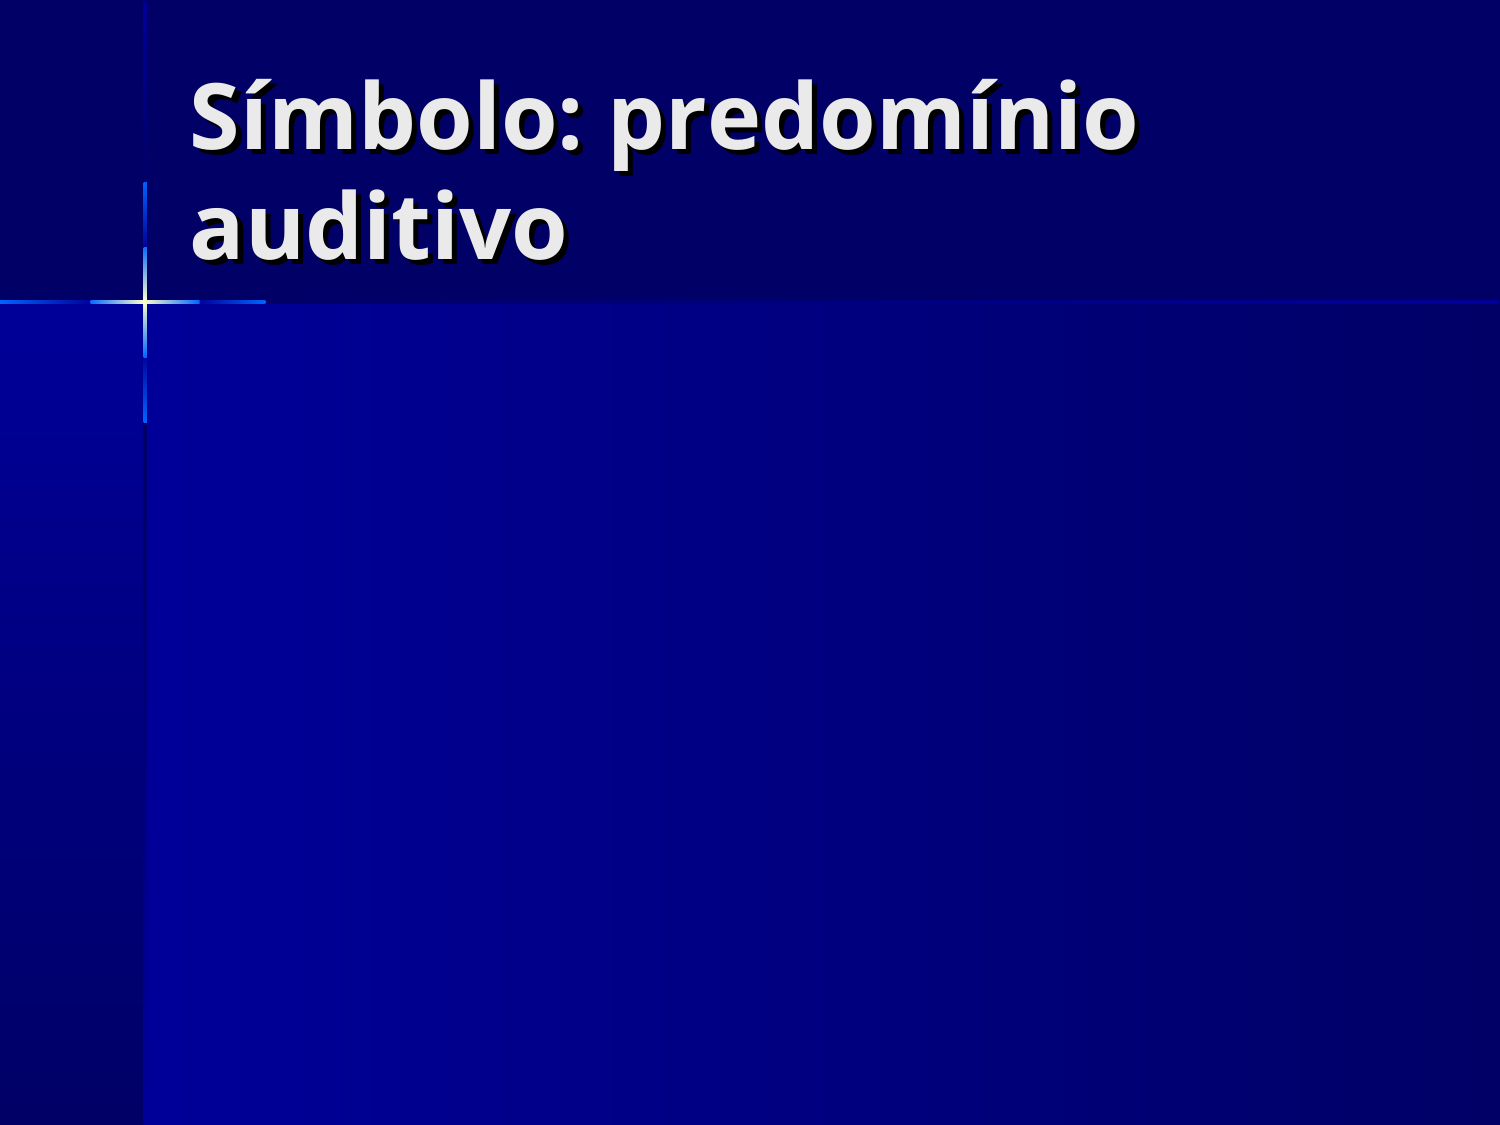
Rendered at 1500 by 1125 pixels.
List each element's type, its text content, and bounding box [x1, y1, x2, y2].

title Símbolo: predomínio auditivo [174, 49, 1413, 285]
